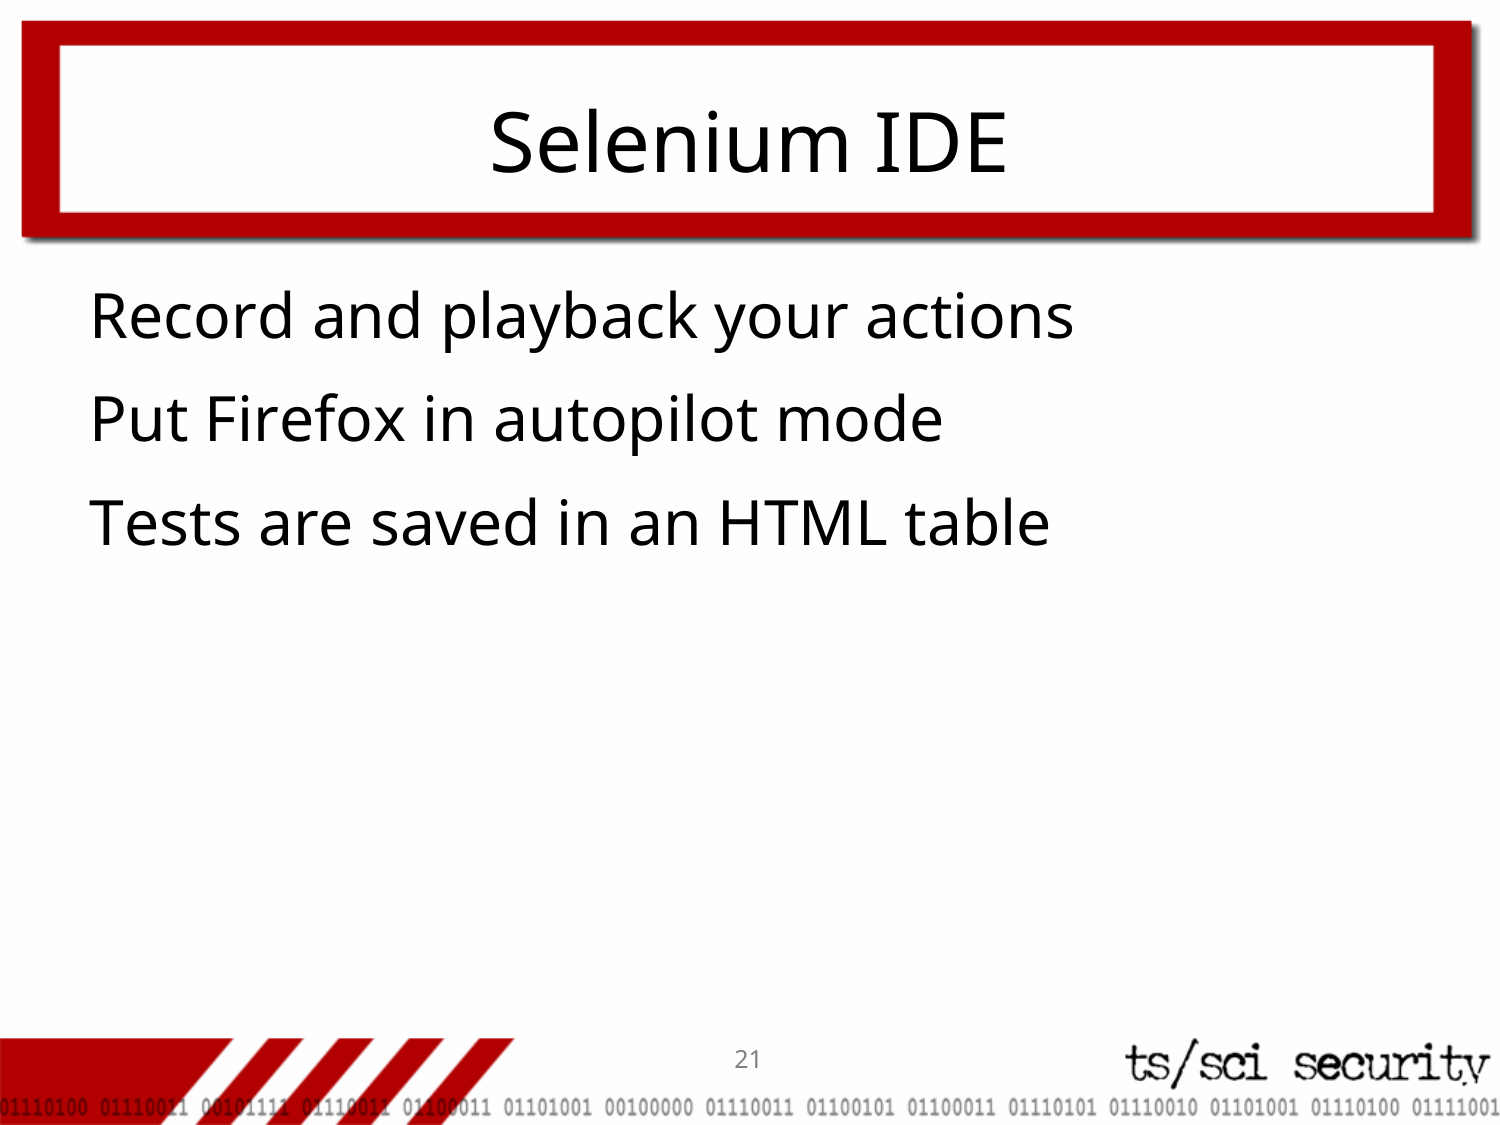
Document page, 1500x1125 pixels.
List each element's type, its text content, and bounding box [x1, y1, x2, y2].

picture [0, 0, 1500, 1125]
list Record and playback your actions Put Firefox in autopilot mode Tests are saved in an HTML table [75, 262, 1426, 1006]
title Selenium IDE [75, 45, 1426, 233]
